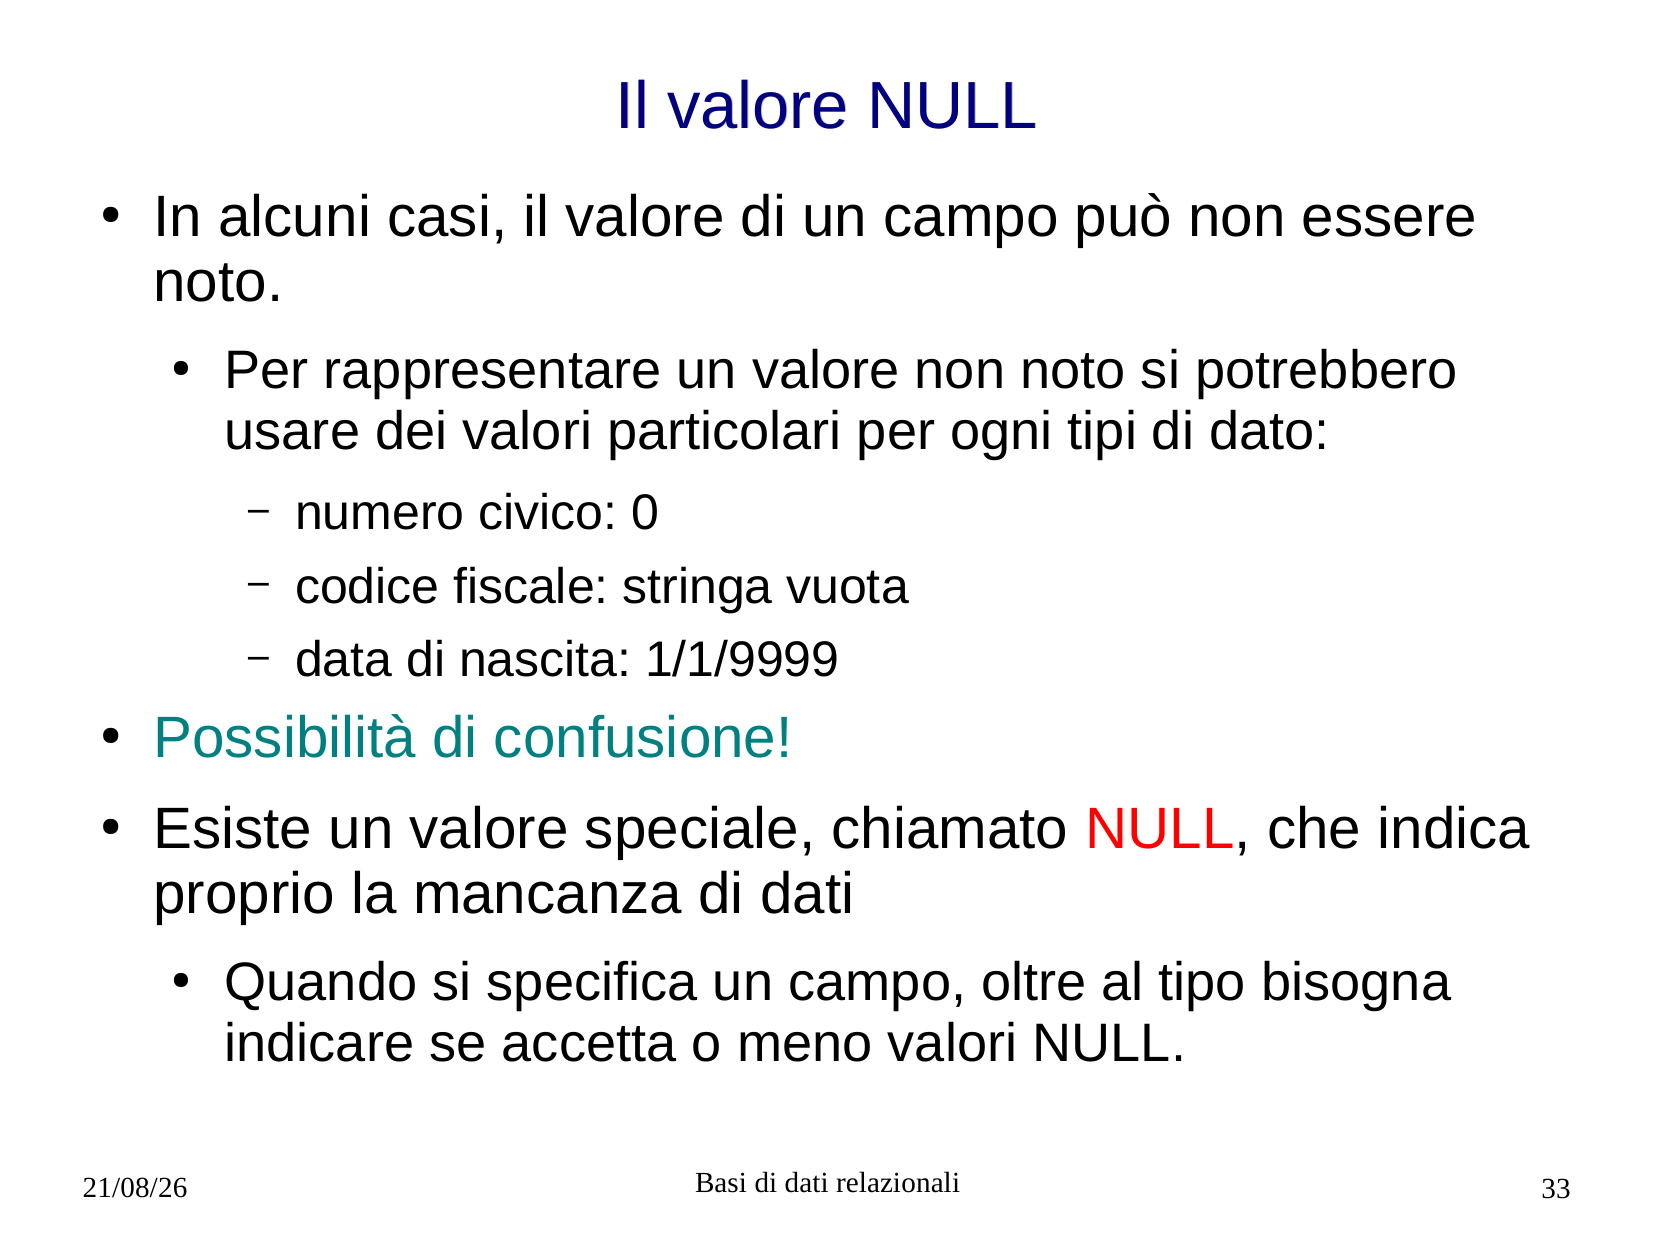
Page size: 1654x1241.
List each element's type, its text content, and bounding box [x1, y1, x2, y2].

list In alcuni casi, il valore di un campo può non essere noto. Per rappresentare un valore non noto si potrebbero usare dei valori particolari per ogni tipi di dato: numero civico: 0 codice fiscale: stringa vuota data di nascita: 1/1/9999 Possibilità di confusione! Esiste un valore speciale, chiamato NULL, che indica proprio la mancanza di dati Quando si specifica un campo, oltre al tipo bisogna indicare se accetta o meno valori NULL. [82, 183, 1571, 1130]
title Il valore NULL [82, 49, 1571, 161]
